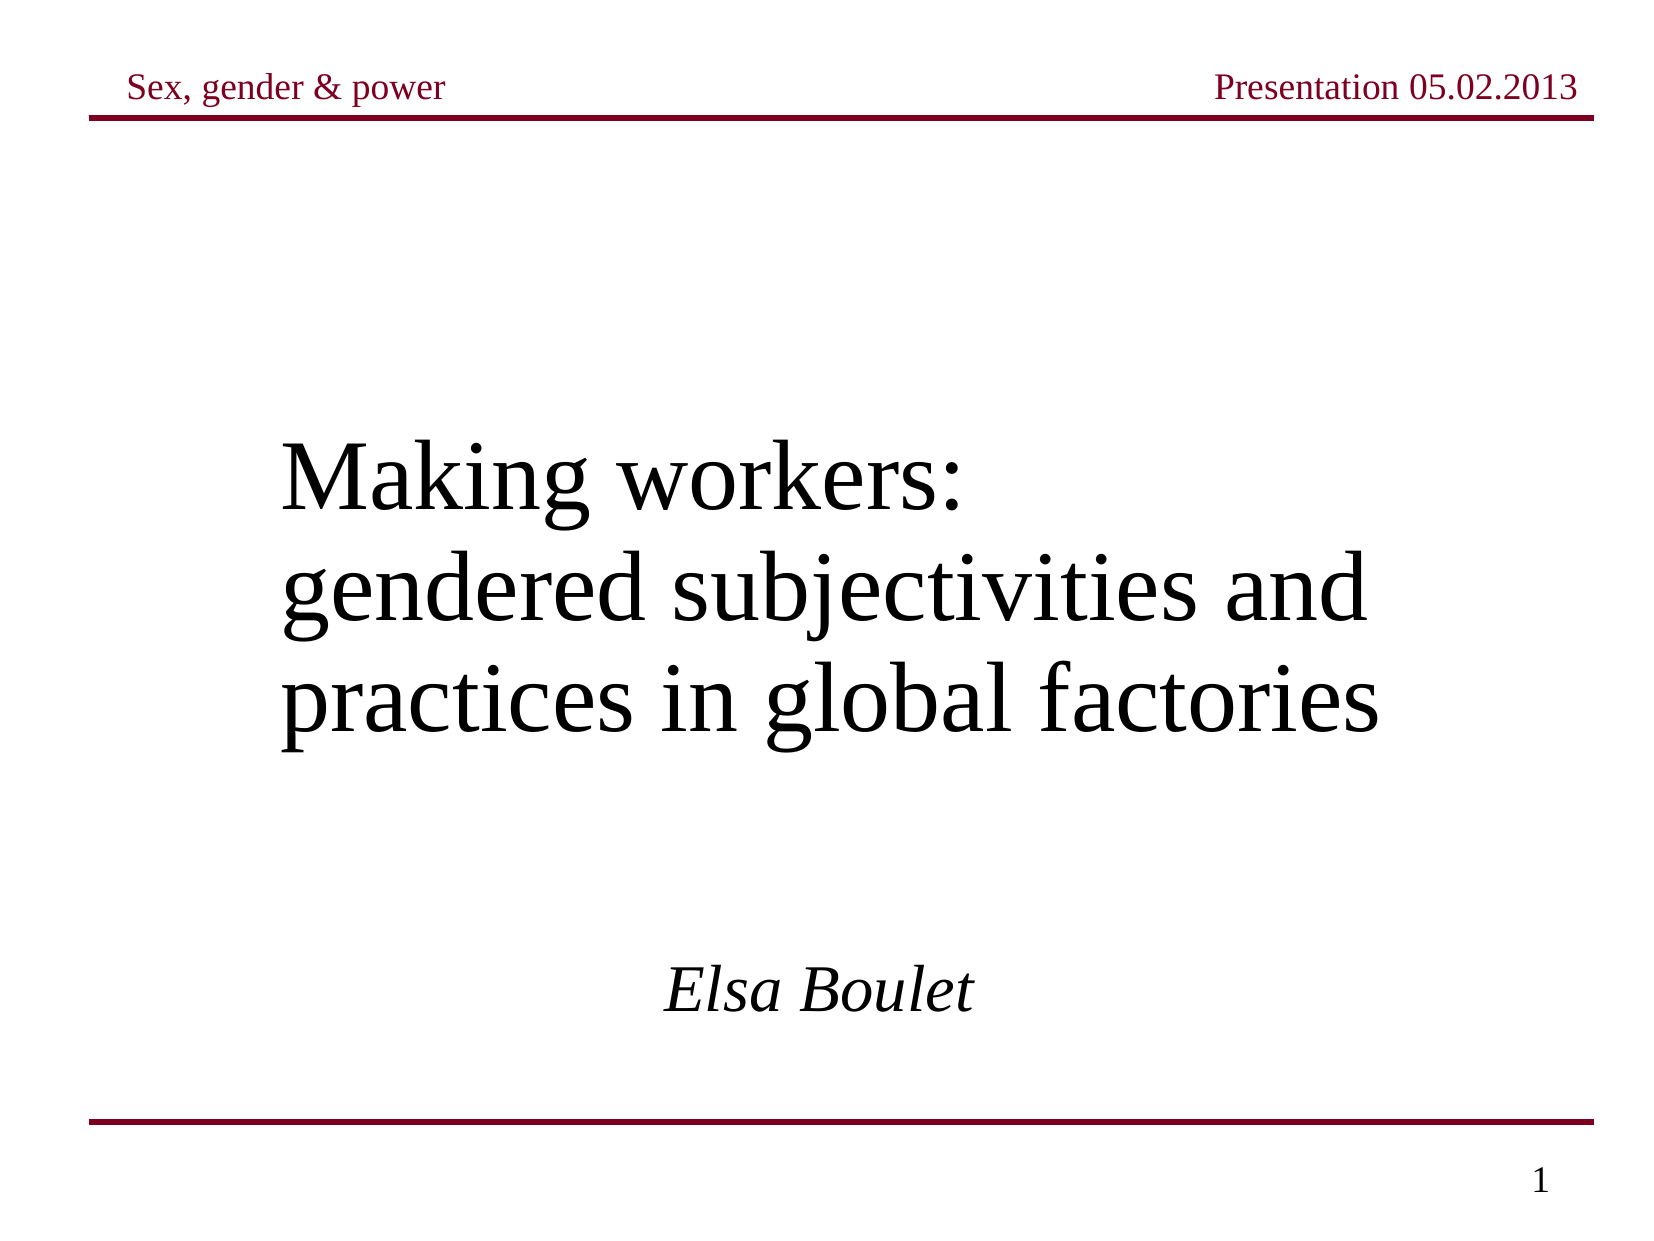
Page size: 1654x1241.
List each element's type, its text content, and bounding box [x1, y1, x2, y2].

text_box Sex, gender & power Presentation 05.02.2013 [88, 59, 1595, 116]
text_box Making workers: gendered subjectivities and practices in global factories [265, 413, 1418, 761]
text_box <numéro> [1417, 1151, 1565, 1208]
text_box Elsa Boulet [649, 944, 1004, 1034]
